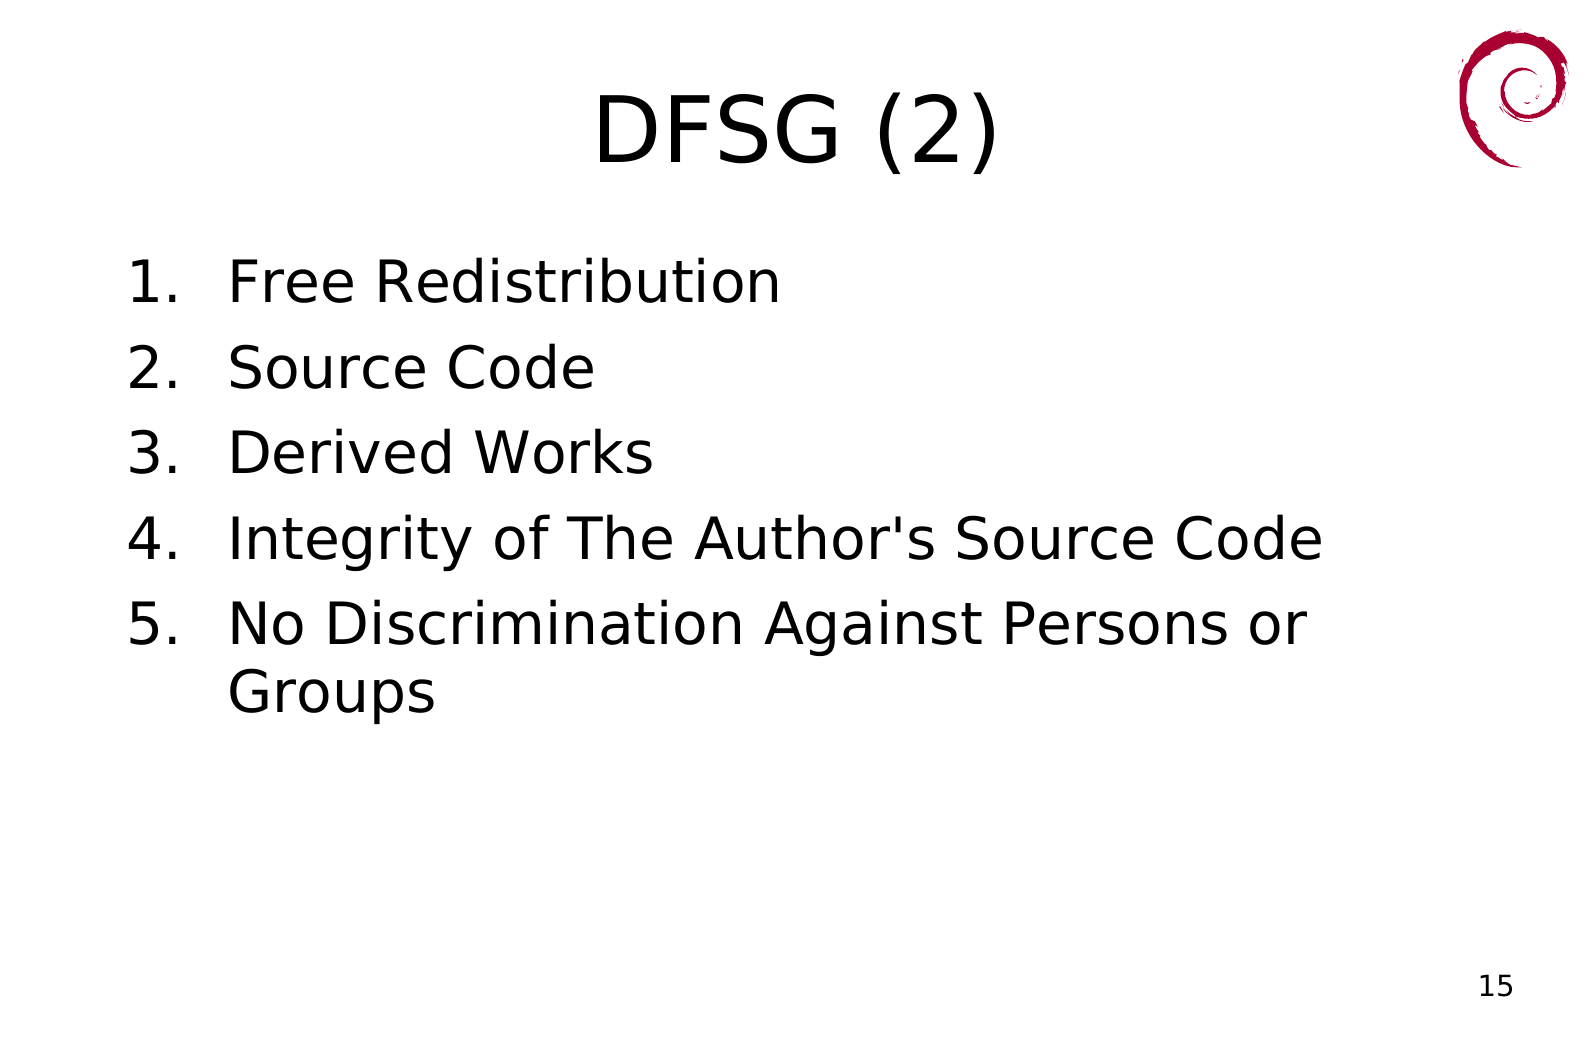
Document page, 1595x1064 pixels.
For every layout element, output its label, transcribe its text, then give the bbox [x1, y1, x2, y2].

list Free Redistribution Source Code Derived Works Integrity of The Author's Source Code No Discrimination Against Persons or Groups [79, 248, 1515, 774]
title DFSG (2) [79, 42, 1515, 220]
